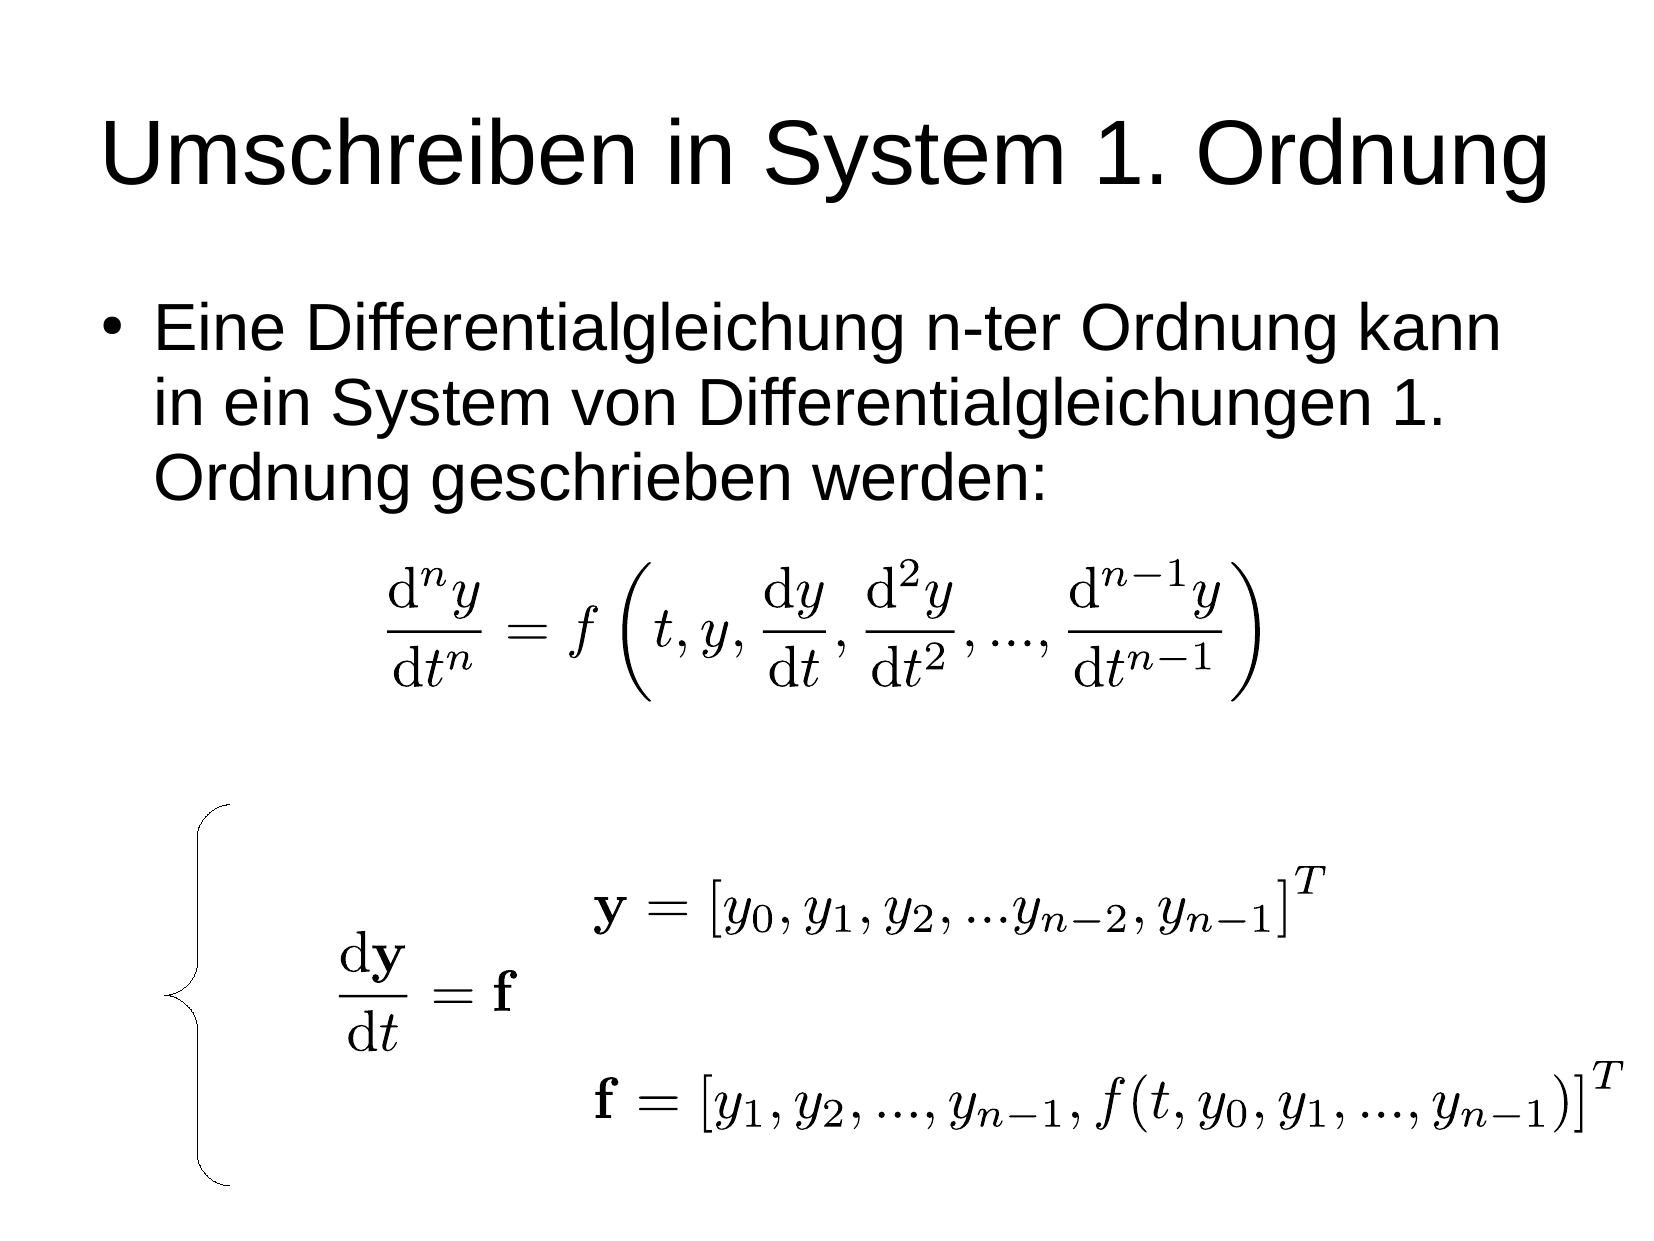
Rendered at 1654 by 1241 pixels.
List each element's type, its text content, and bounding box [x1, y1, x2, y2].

text_box [338, 930, 519, 1052]
text_box [387, 558, 1272, 702]
text_box [592, 1060, 1625, 1133]
title Umschreiben in System 1. Ordnung [82, 56, 1571, 250]
text_box [592, 865, 1327, 938]
list Eine Differentialgleichung n-ter Ordnung kann in ein System von Differentialgleichungen 1. Ordnung geschrieben werden: [82, 290, 1571, 1094]
